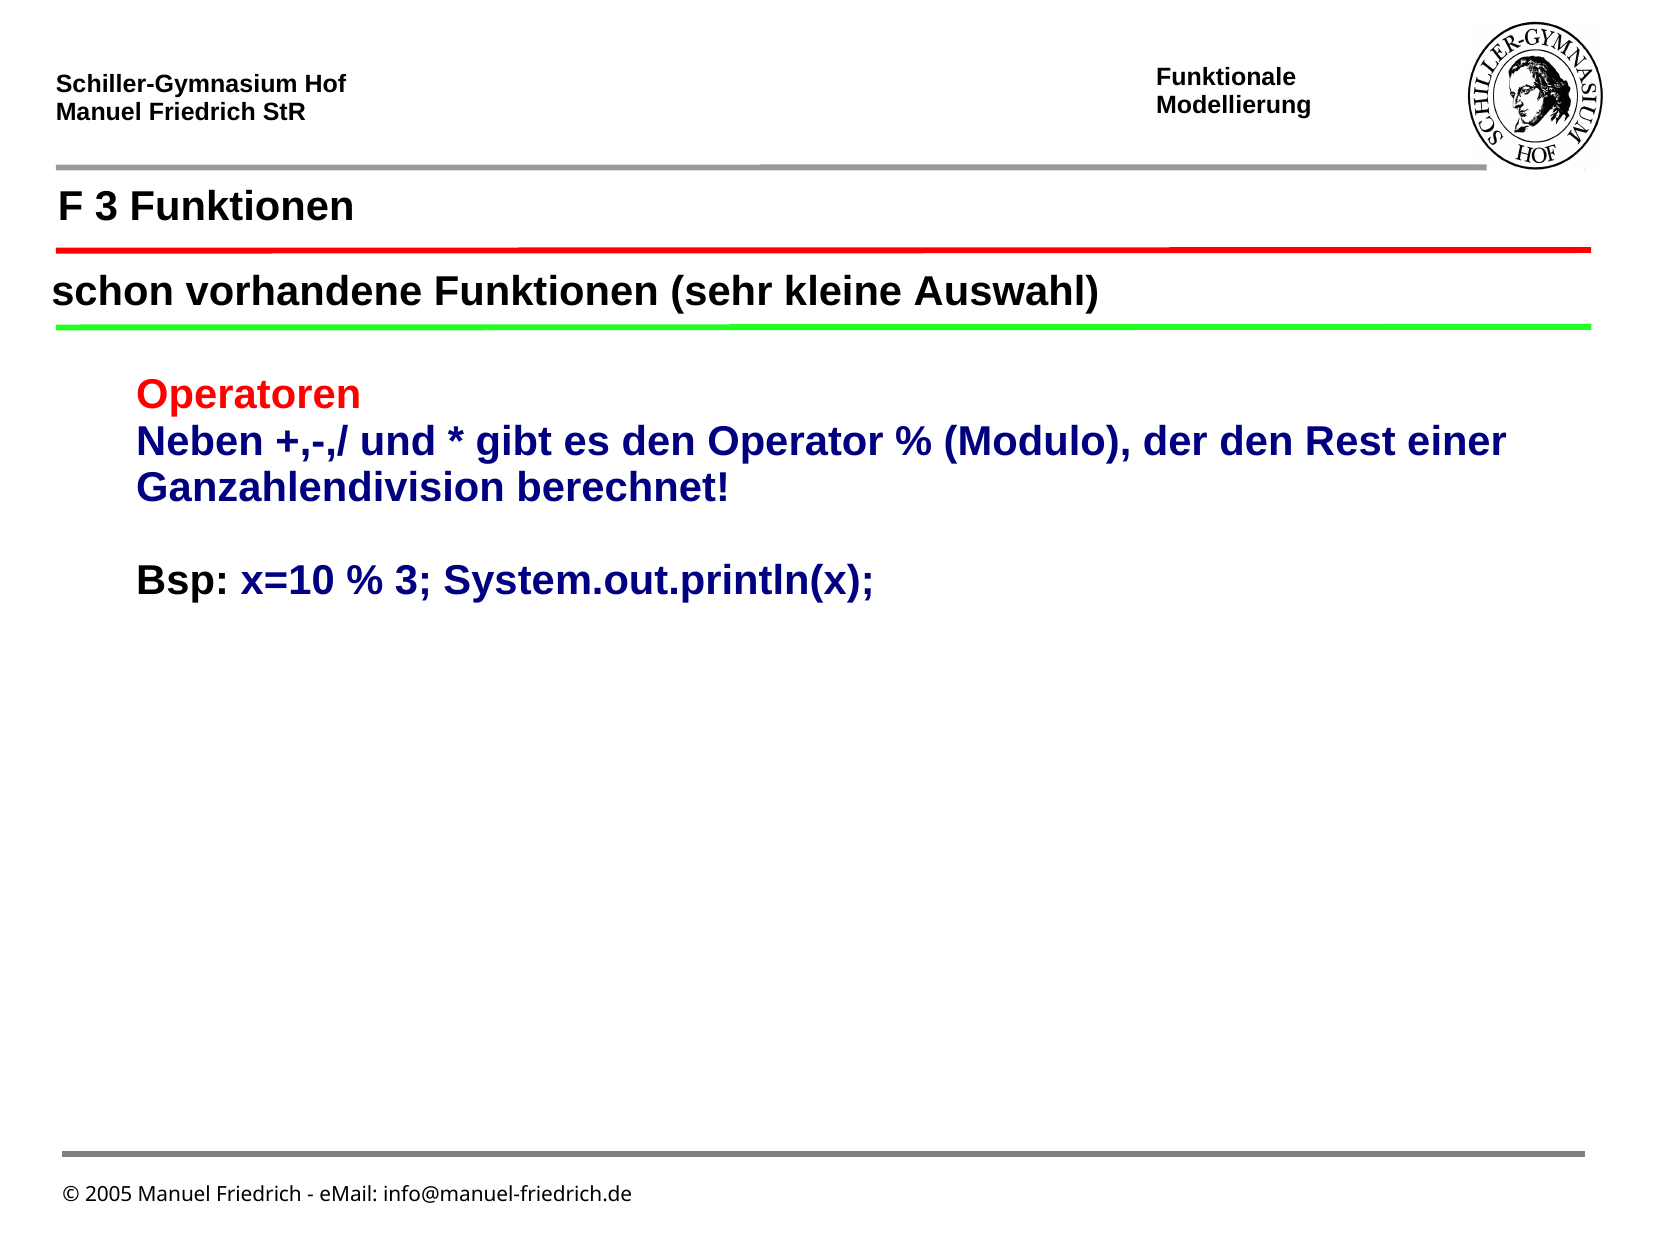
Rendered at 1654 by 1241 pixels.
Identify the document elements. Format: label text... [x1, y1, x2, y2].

text_box Schiller-Gymnasium Hof Manuel Friedrich StR [55, 69, 396, 129]
text_box Funktionale Modellierung [1156, 62, 1425, 123]
picture [1466, 20, 1605, 172]
text_box © 2005 Manuel Friedrich - eMail: info@manuel-friedrich.de [62, 1178, 1550, 1204]
text_box Operatoren Neben +,-,/ und * gibt es den Operator % (Modulo), der den Rest einer Ganzahlendivision berechnet! Bsp: x=10 % 3; System.out.println(x); [136, 370, 1605, 1072]
text_box schon vorhandene Funktionen (sehr kleine Auswahl) [51, 268, 1563, 319]
text_box F 3 Funktionen [57, 183, 1284, 234]
